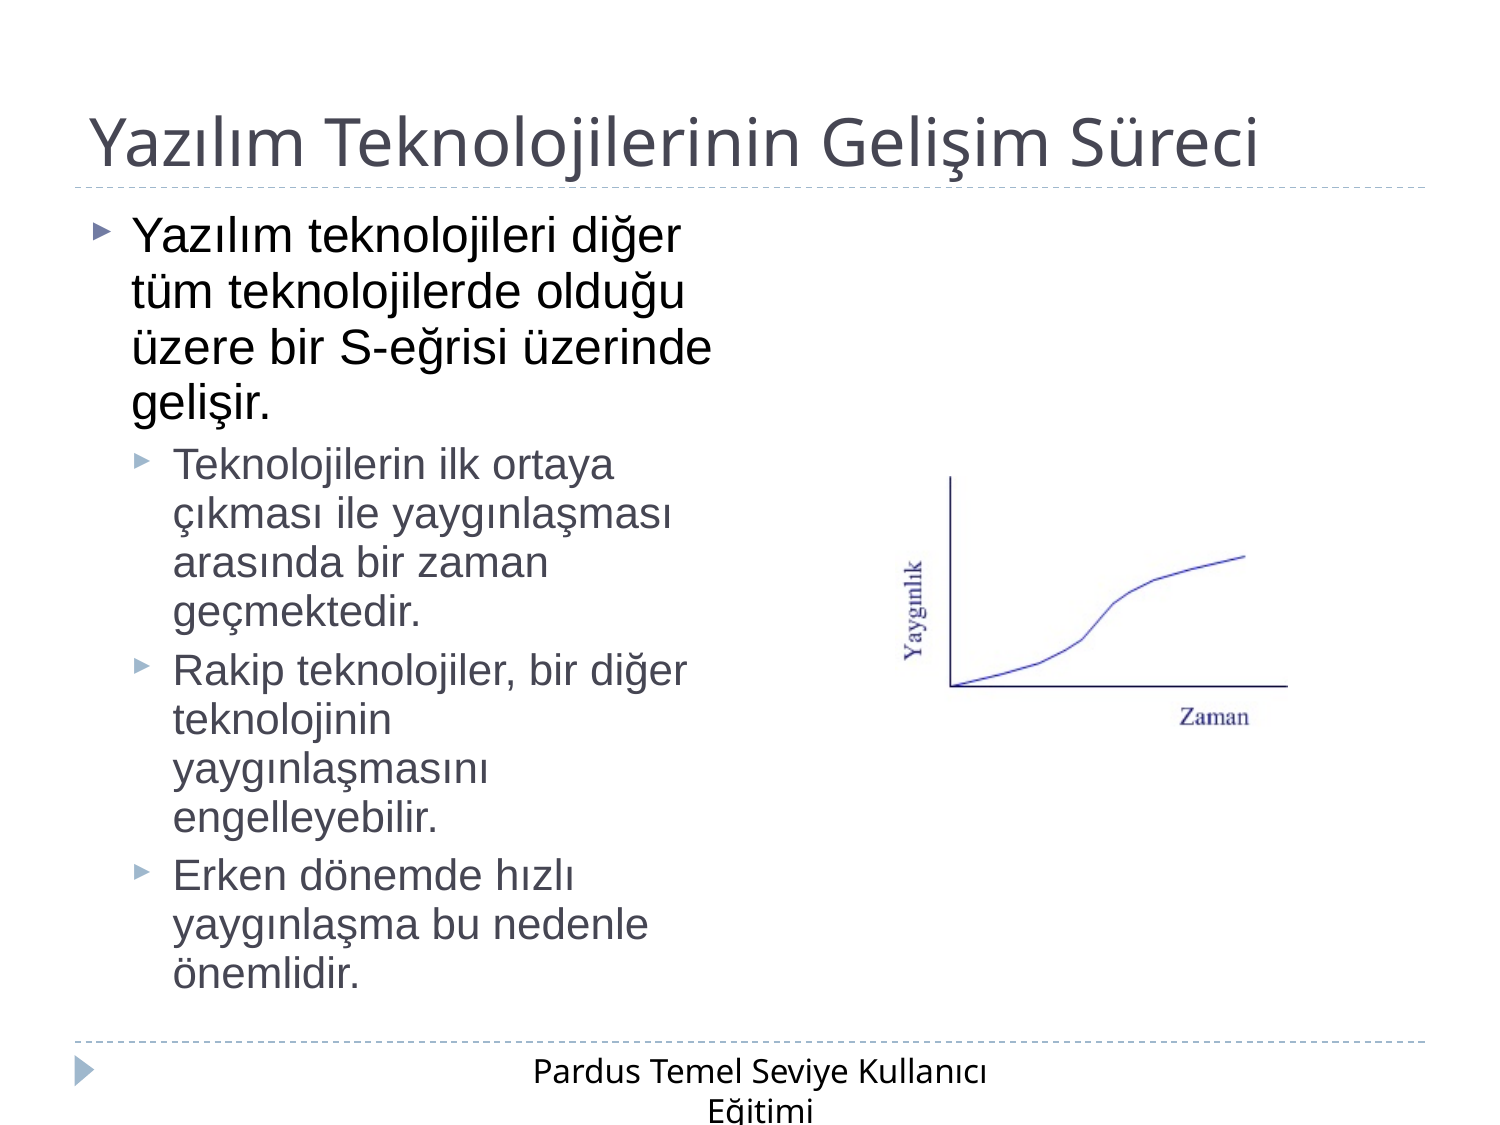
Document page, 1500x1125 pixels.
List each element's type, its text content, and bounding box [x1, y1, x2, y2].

title Yazılım Teknolojilerinin Gelişim Süreci [75, 37, 1425, 188]
picture [895, 476, 1288, 733]
list Yazılım teknolojileri diğer tüm teknolojilerde olduğu üzere bir S-eğrisi üzerinde gelişir. Teknolojilerin ilk ortaya çıkması ile yaygınlaşması arasında bir zaman geçmektedir. Rakip teknolojiler, bir diğer teknolojinin yaygınlaşmasını engelleyebilir. Erken dönemde hızlı yaygınlaşma bu nedenle önemlidir. [75, 200, 738, 1010]
